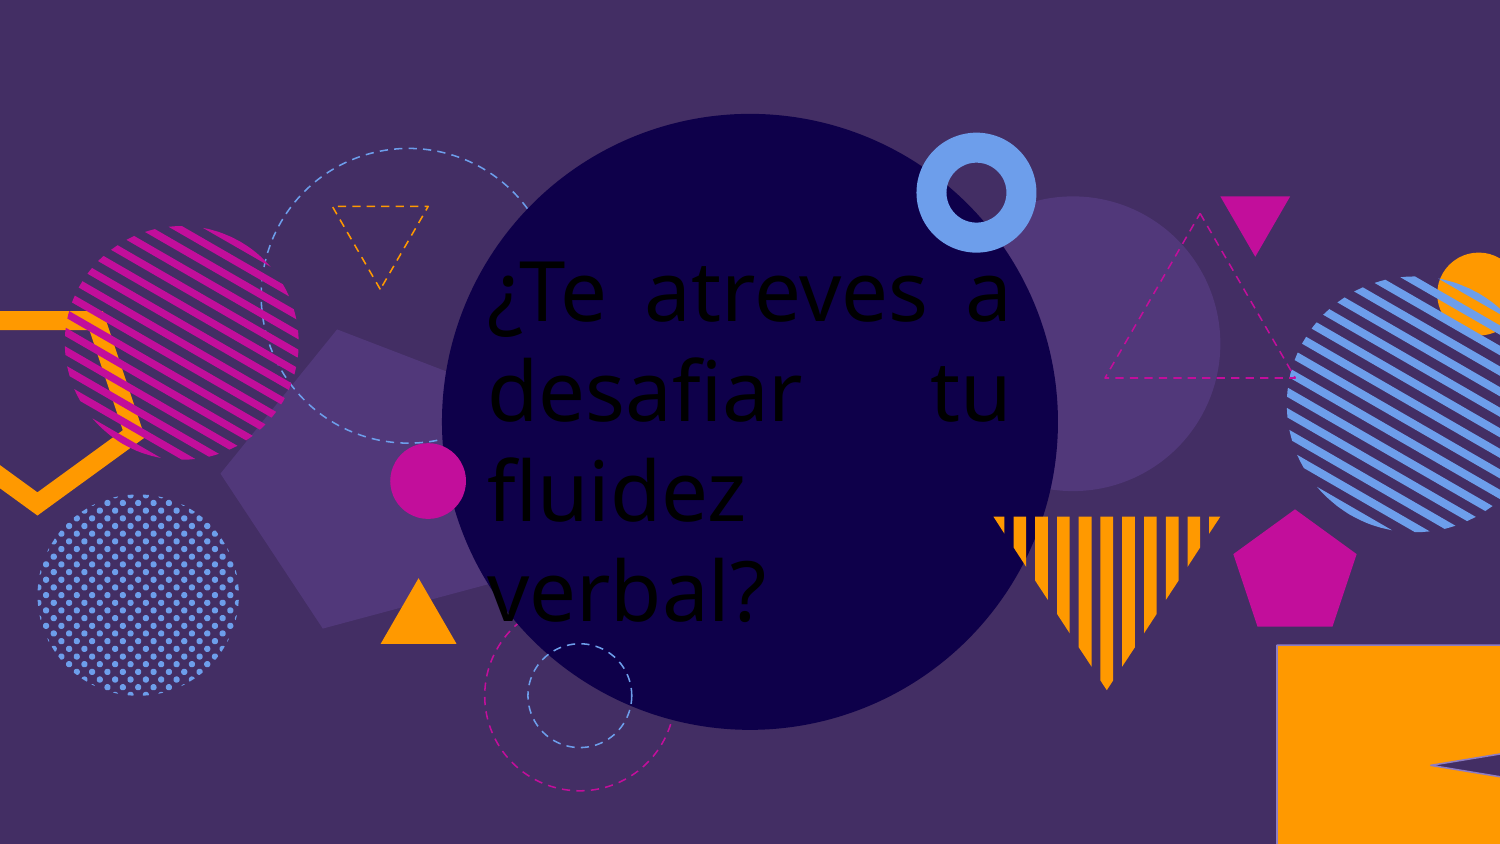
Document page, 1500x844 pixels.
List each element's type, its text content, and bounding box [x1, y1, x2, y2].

title ¿Te atreves a desafiar tu fluidez verbal? [472, 281, 1028, 594]
text_box [1277, 645, 1500, 844]
